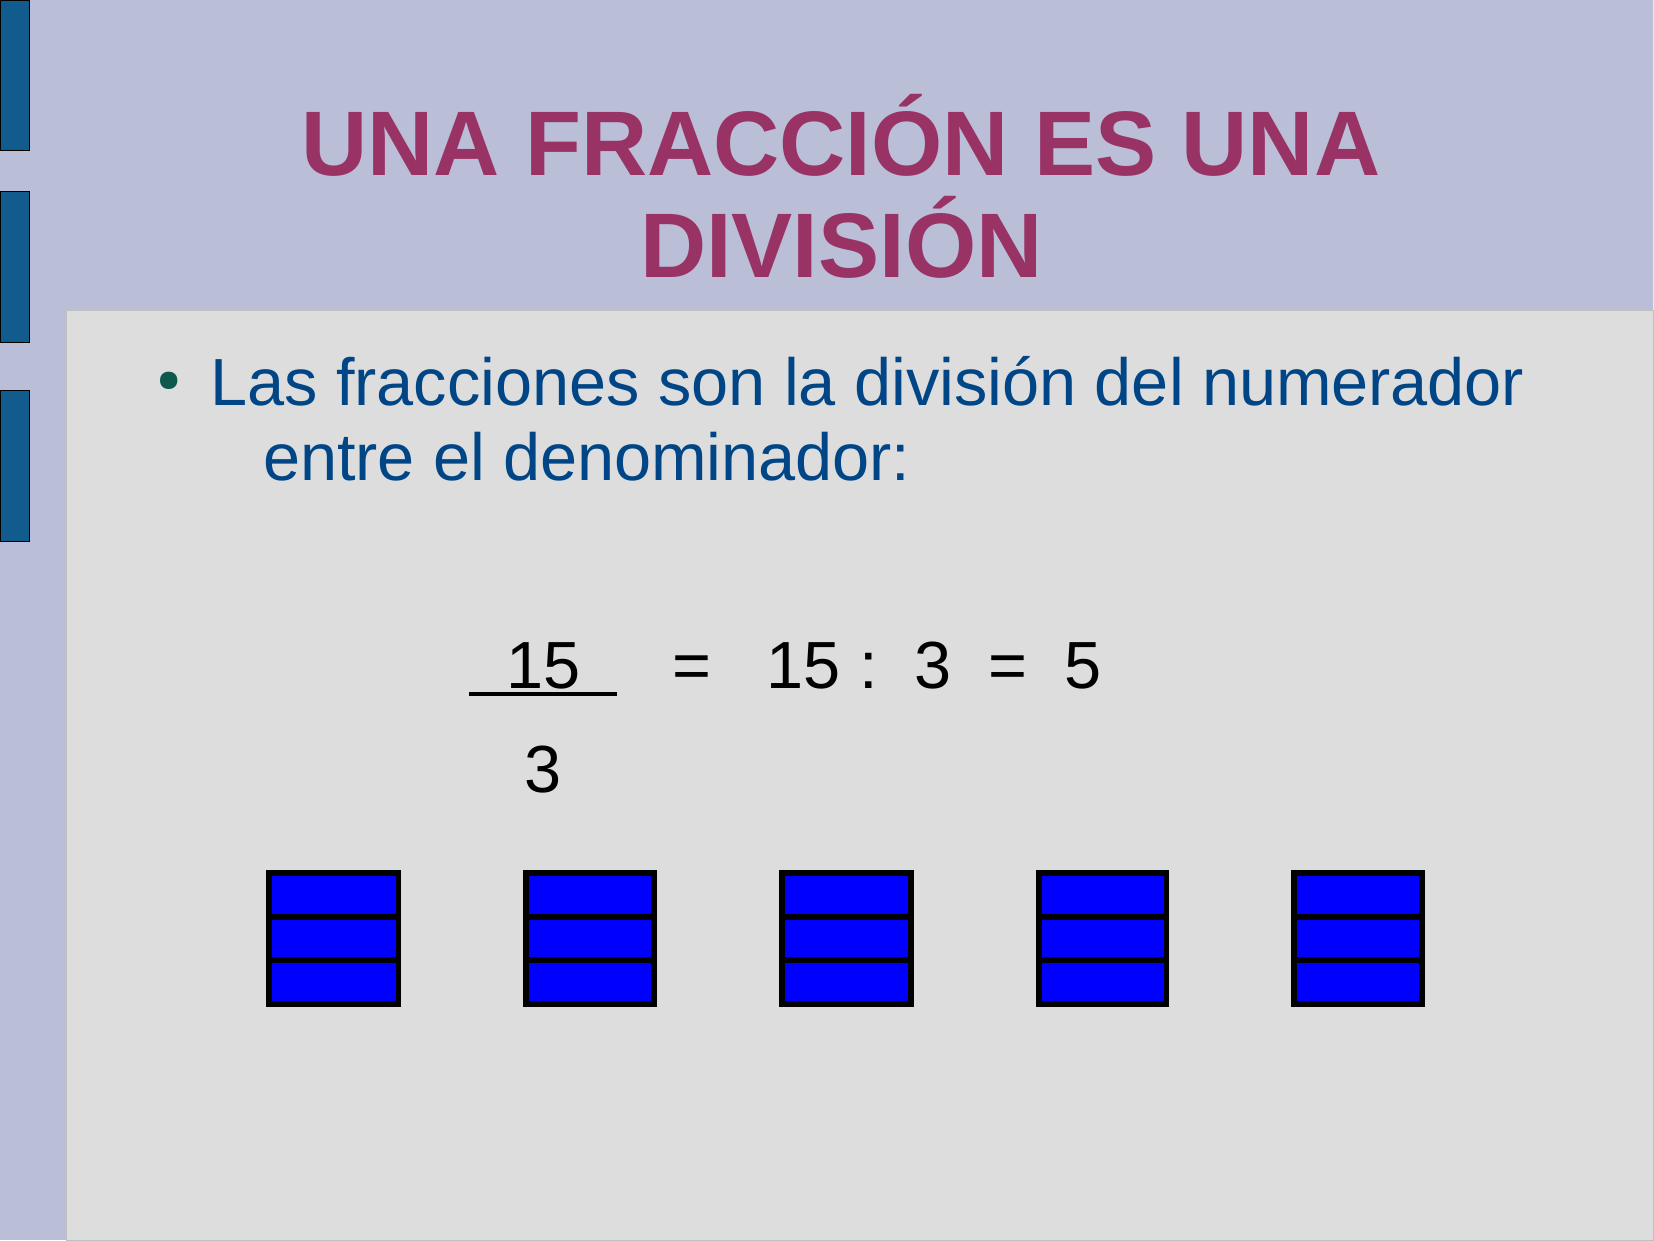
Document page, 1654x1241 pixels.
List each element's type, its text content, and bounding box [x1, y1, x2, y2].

title UNA FRACCIÓN ES UNA DIVISIÓN [88, 91, 1595, 299]
chart [121, 752, 1553, 1111]
list Las fracciones son la división del numerador entre el denominador: 15 = 15 : 3 = 5 3 [121, 344, 1534, 752]
